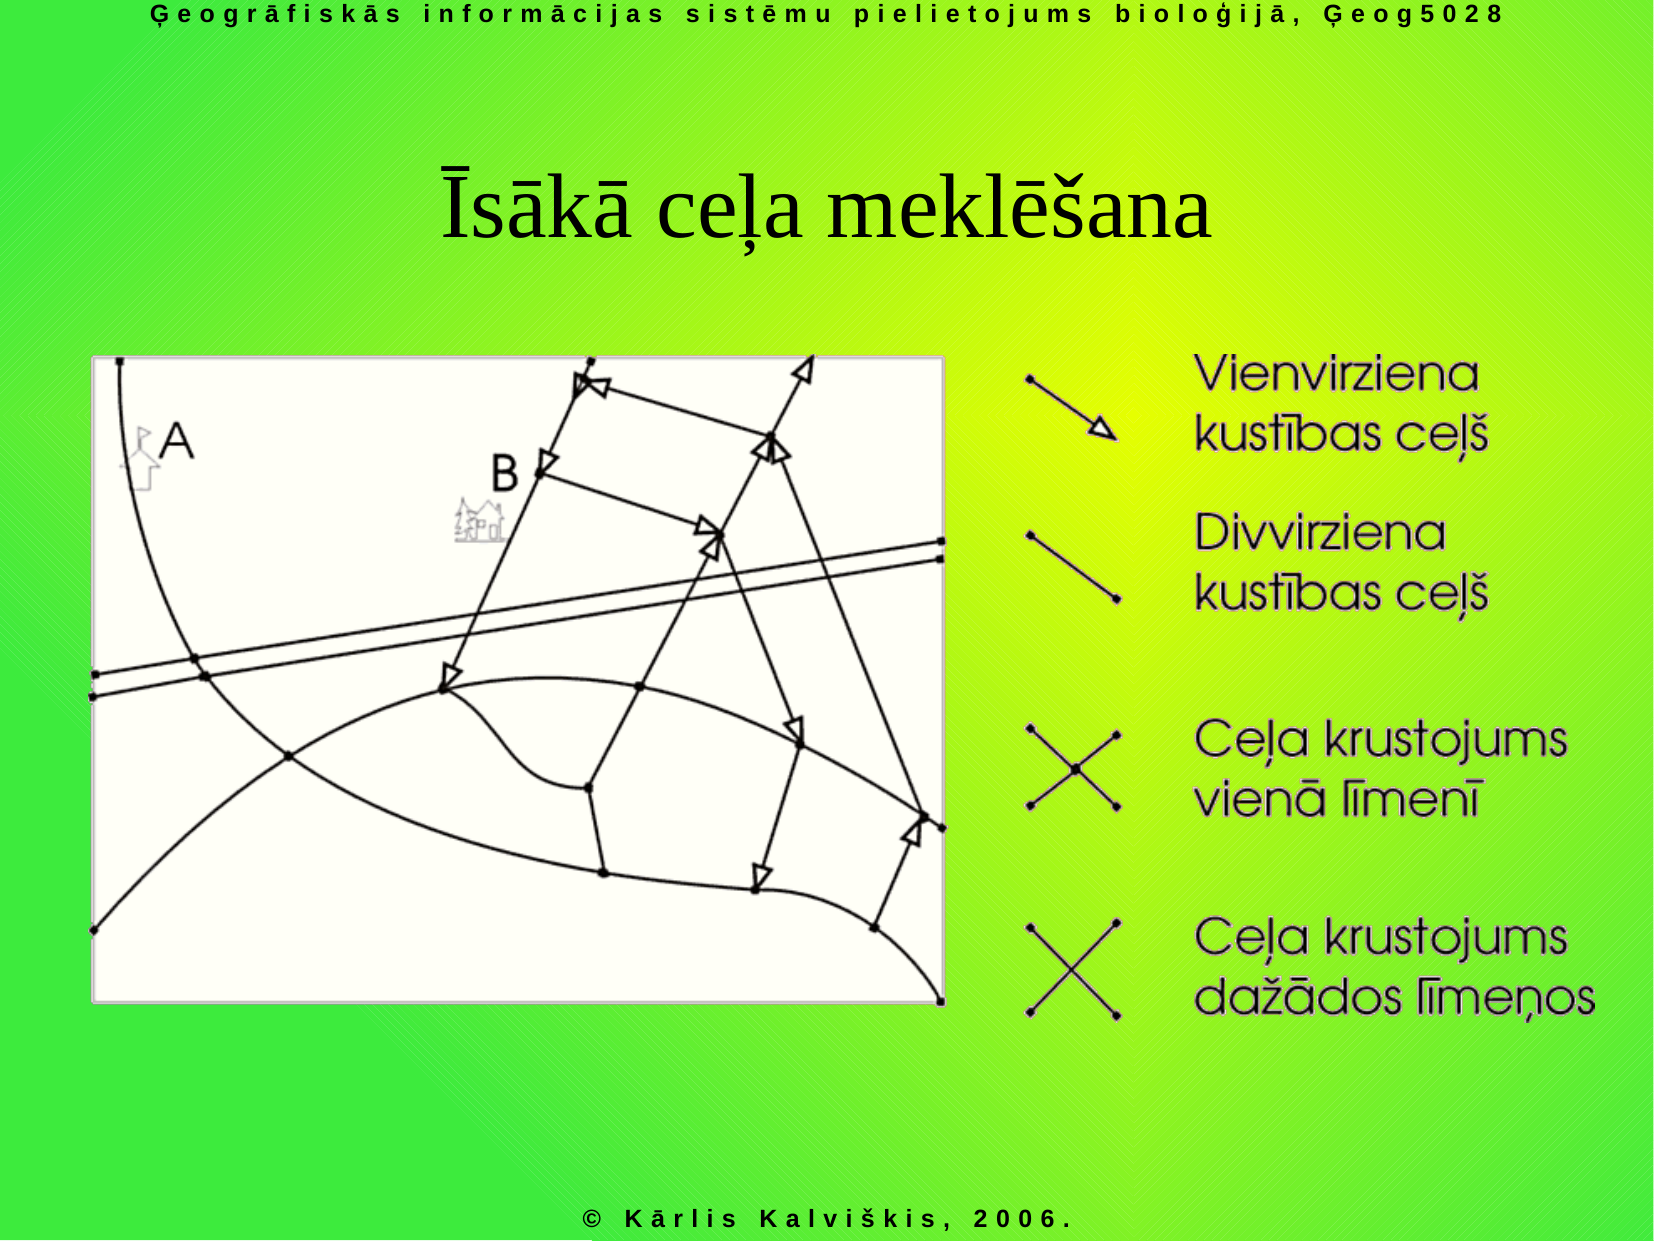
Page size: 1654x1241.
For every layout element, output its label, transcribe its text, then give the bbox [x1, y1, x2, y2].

picture [88, 354, 1595, 1023]
title Īsākā ceļa meklēšana [121, 102, 1534, 311]
